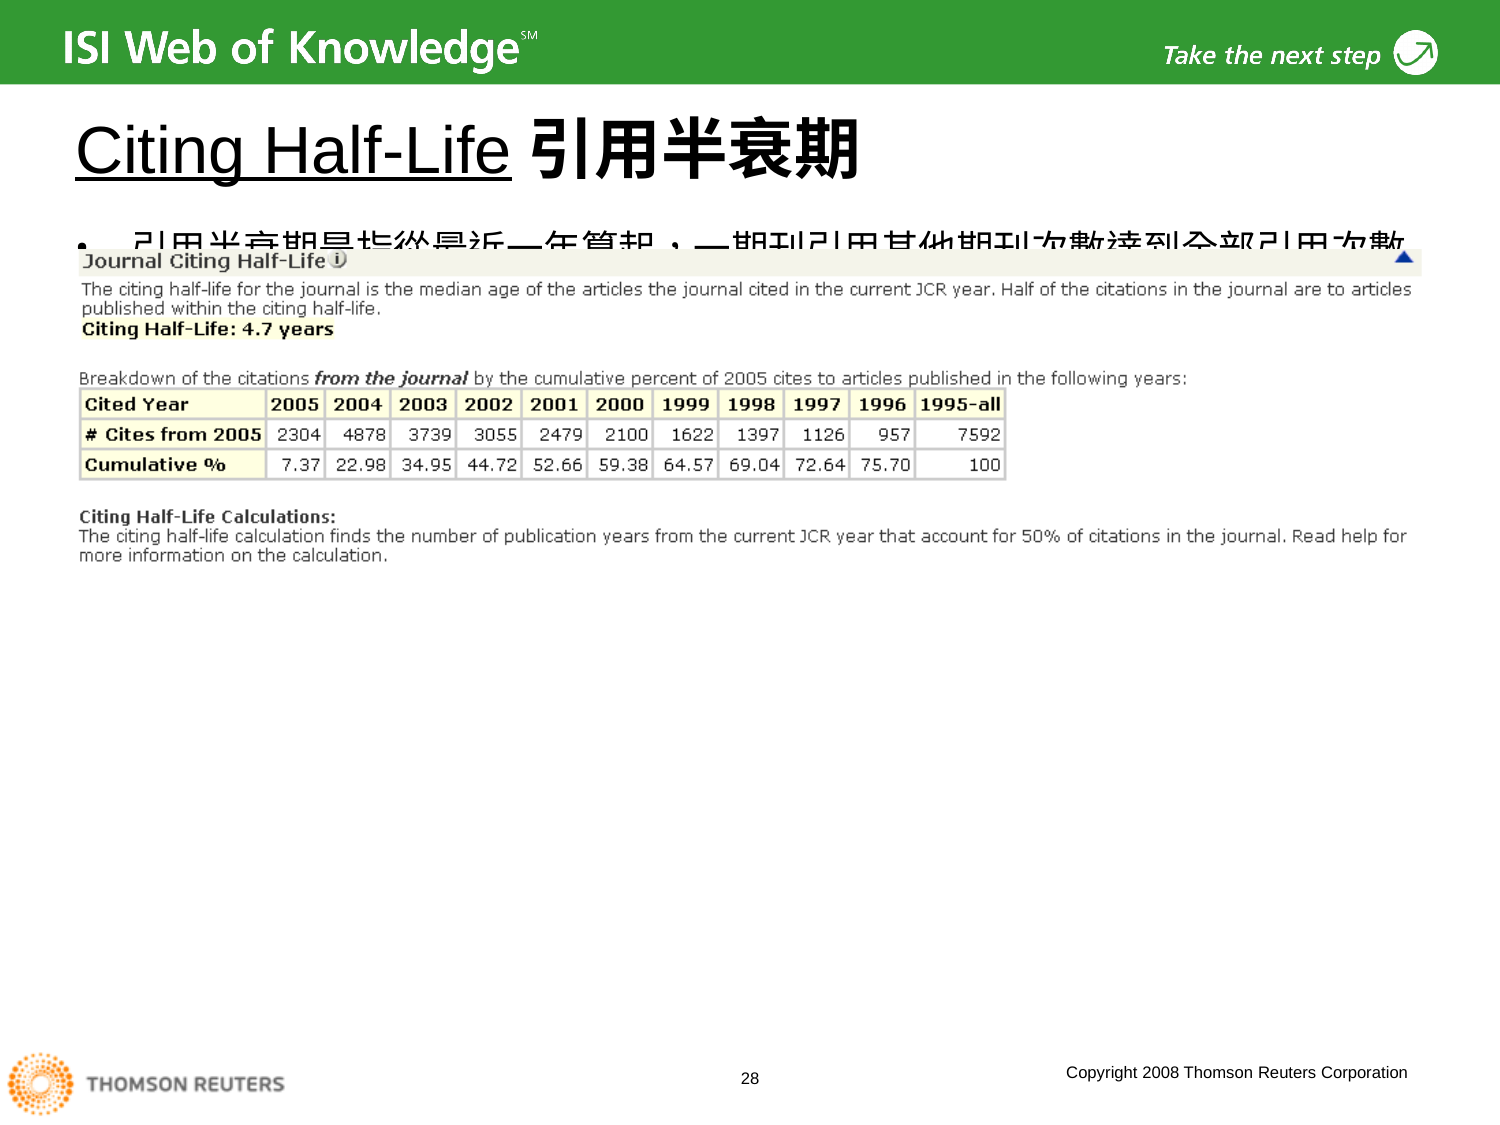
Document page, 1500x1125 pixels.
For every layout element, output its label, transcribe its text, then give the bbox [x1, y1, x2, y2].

title Citing Half-Life引用半衰期 [75, 111, 1426, 187]
list 引用半衰期是指從最近一年算起，一期刊引用其他期刊次數達到全部引用次數的50%所需的時間。可以了解一本期刊在近十年引用的情況 [75, 224, 1426, 249]
picture [41, 491, 1447, 858]
